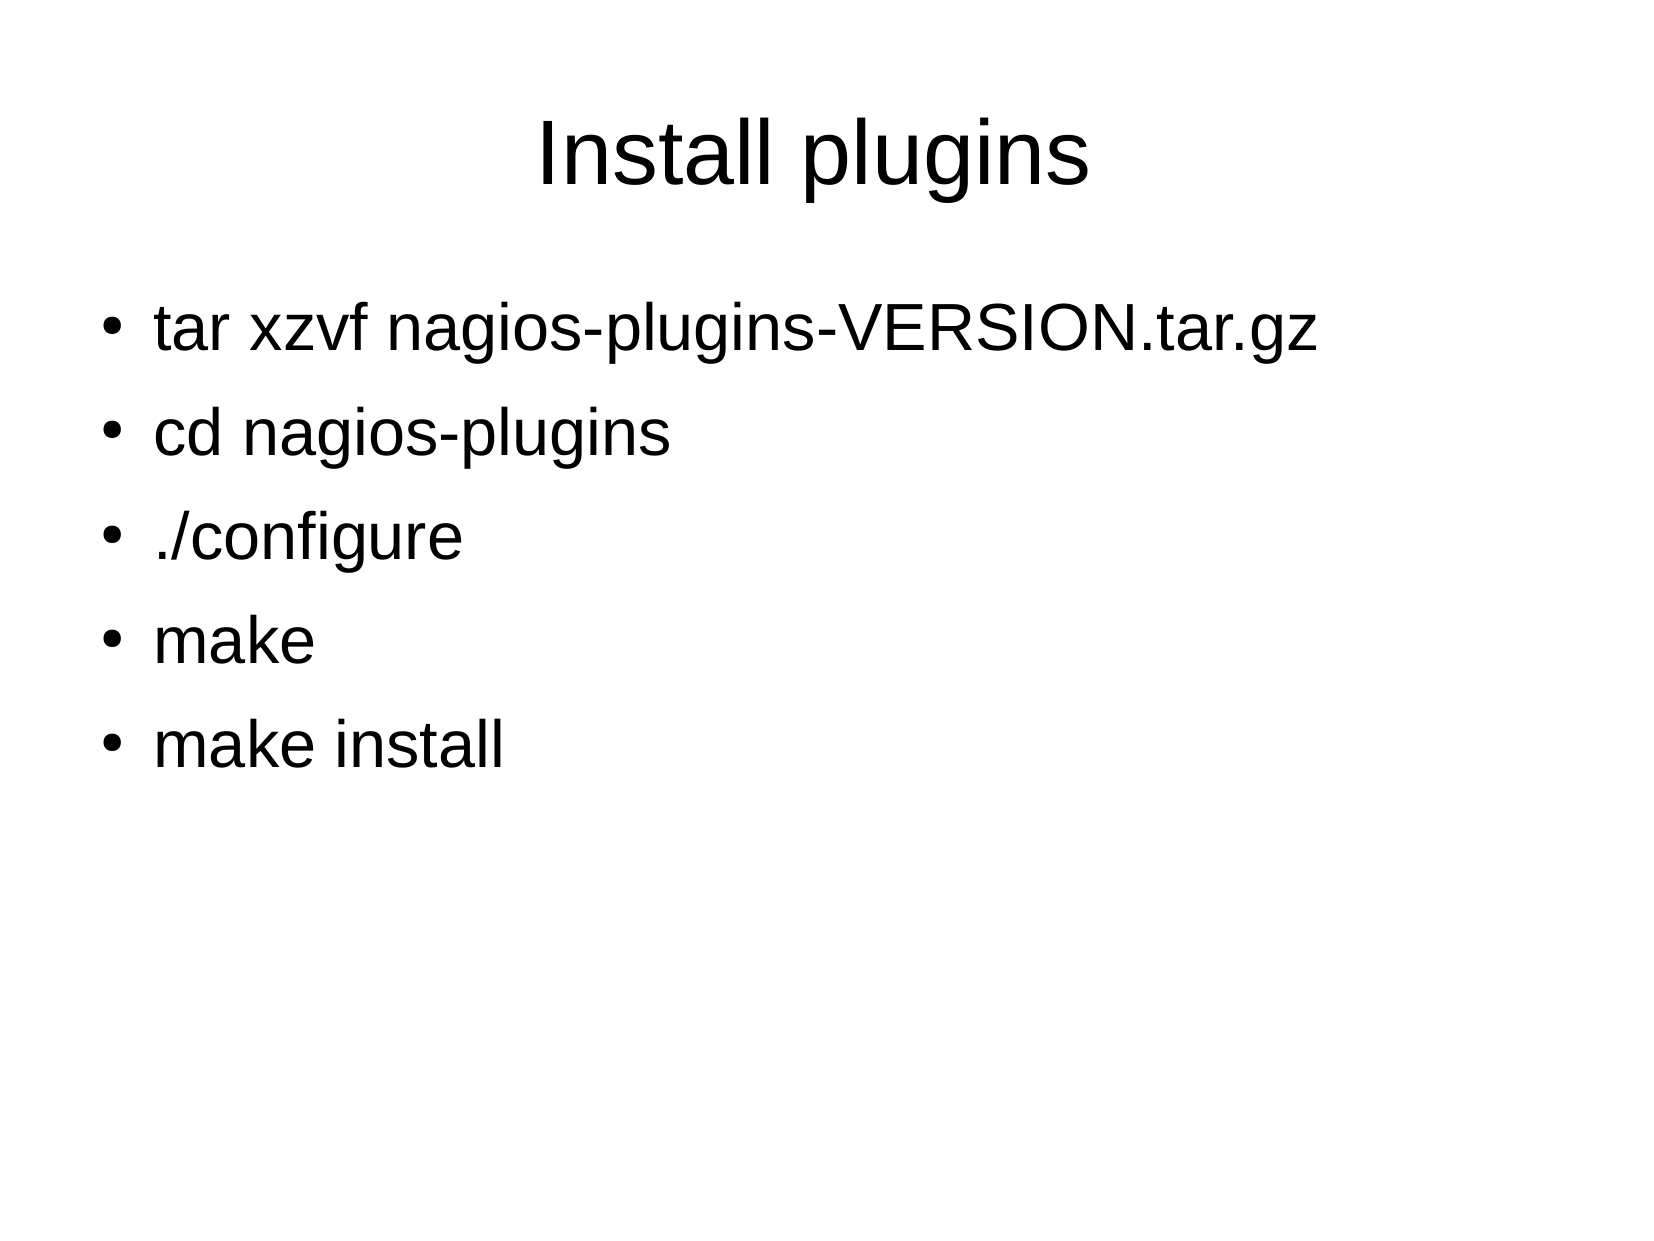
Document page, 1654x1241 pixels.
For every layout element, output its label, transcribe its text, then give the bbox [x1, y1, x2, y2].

title Install plugins [82, 49, 1571, 257]
list tar xzvf nagios-plugins-VERSION.tar.gz cd nagios-plugins ./configure make make install [82, 290, 1571, 1010]
